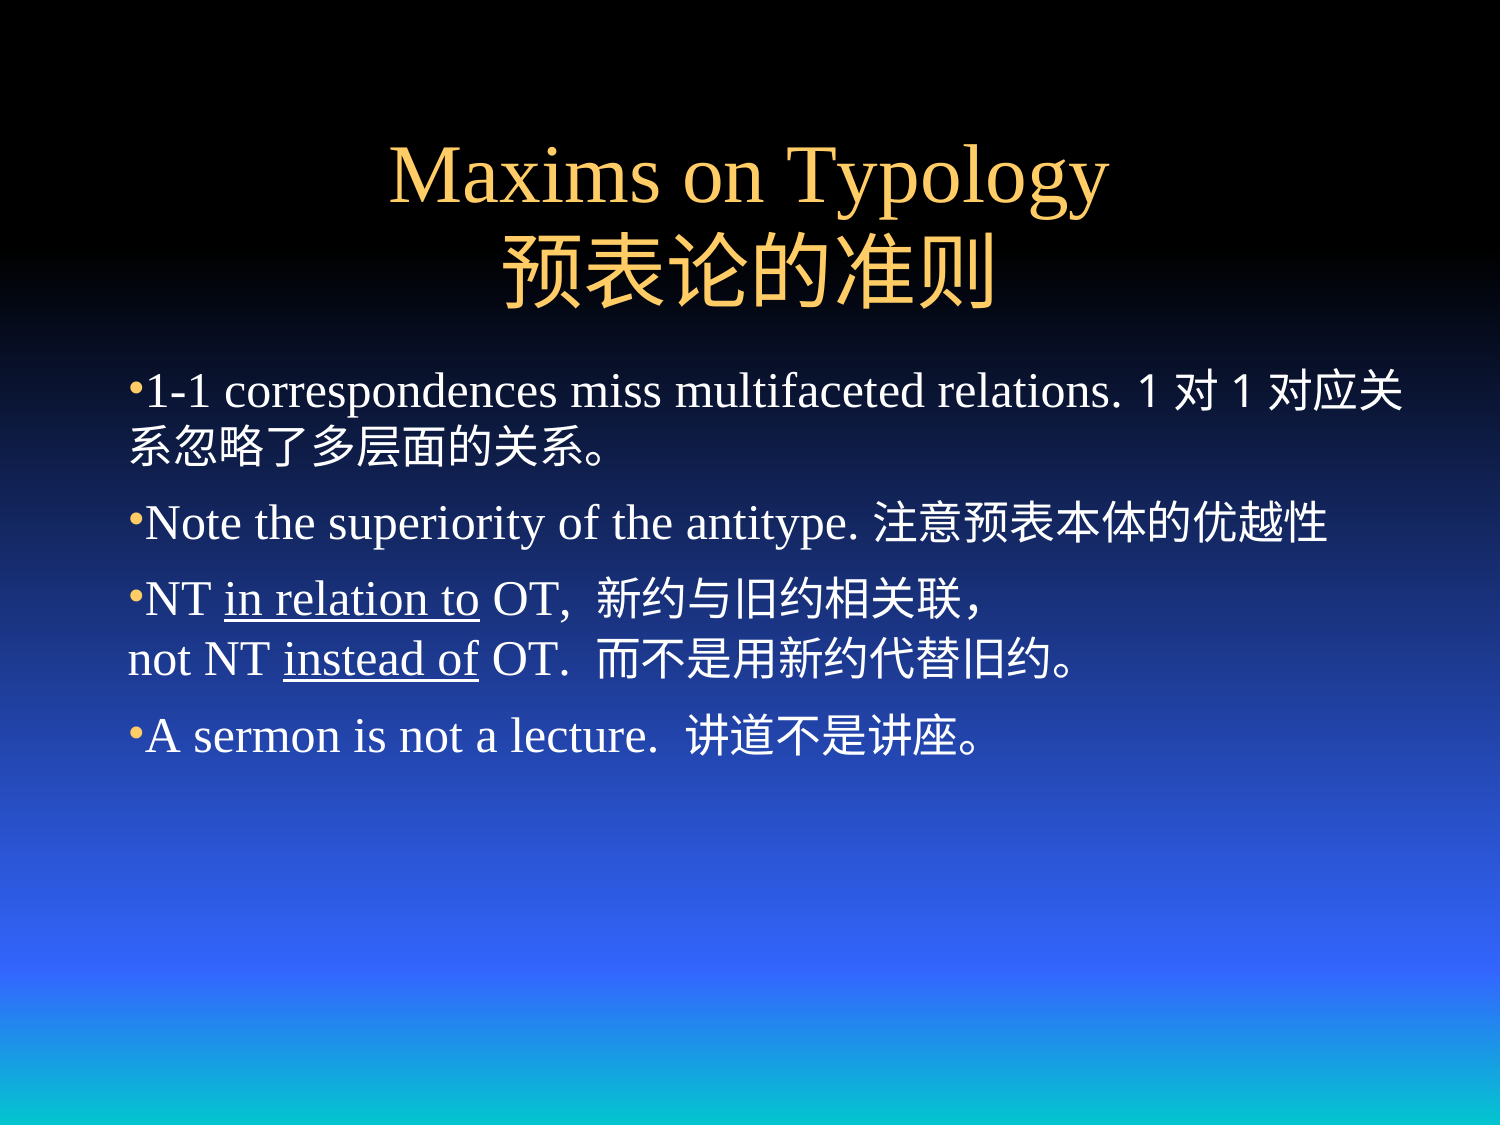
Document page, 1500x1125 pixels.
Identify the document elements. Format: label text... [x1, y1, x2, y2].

title Maxims on Typology 预表论的准则 [112, 110, 1388, 328]
list 1-1 correspondences miss multifaceted relations. 1对1对应关系忽略了多层面的关系。 Note the superiority of the antitype.注意预表本体的优越性 NT in relation to OT, 新约与旧约相关联， not NT instead of OT. 而不是用新约代替旧约。 A sermon is not a lecture. 讲道不是讲座。 [112, 350, 1438, 775]
